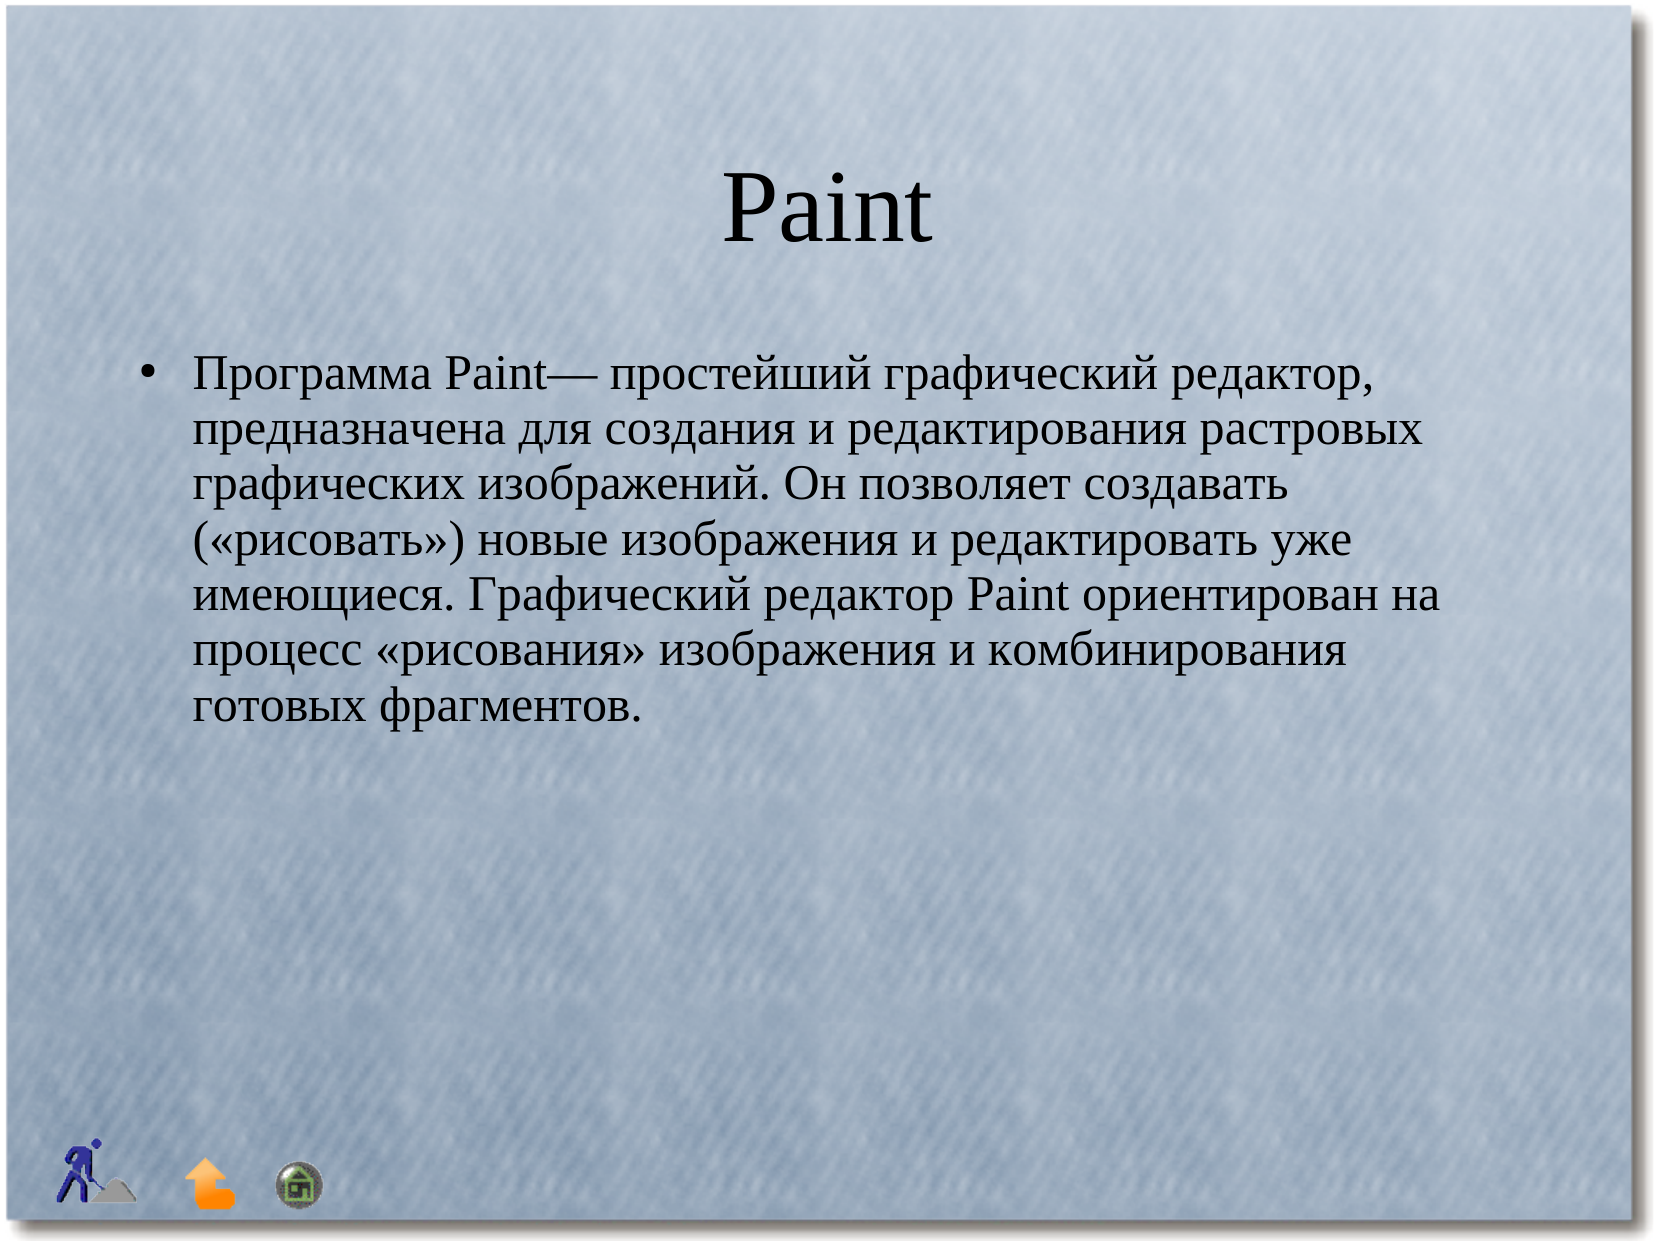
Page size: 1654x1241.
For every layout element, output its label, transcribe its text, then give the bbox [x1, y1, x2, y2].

title Paint [121, 102, 1534, 310]
list Программа Paint— простейший графический редактор, предназначена для создания и редактирования растровых графических изображений. Он позволяет создавать («рисовать») новые изображения и редактировать уже имеющиеся. Графический редактор Paint ориентирован на процесс «рисования» изображения и комбинирования готовых фрагментов. [121, 344, 1534, 1127]
picture [0, 0, 1654, 1241]
